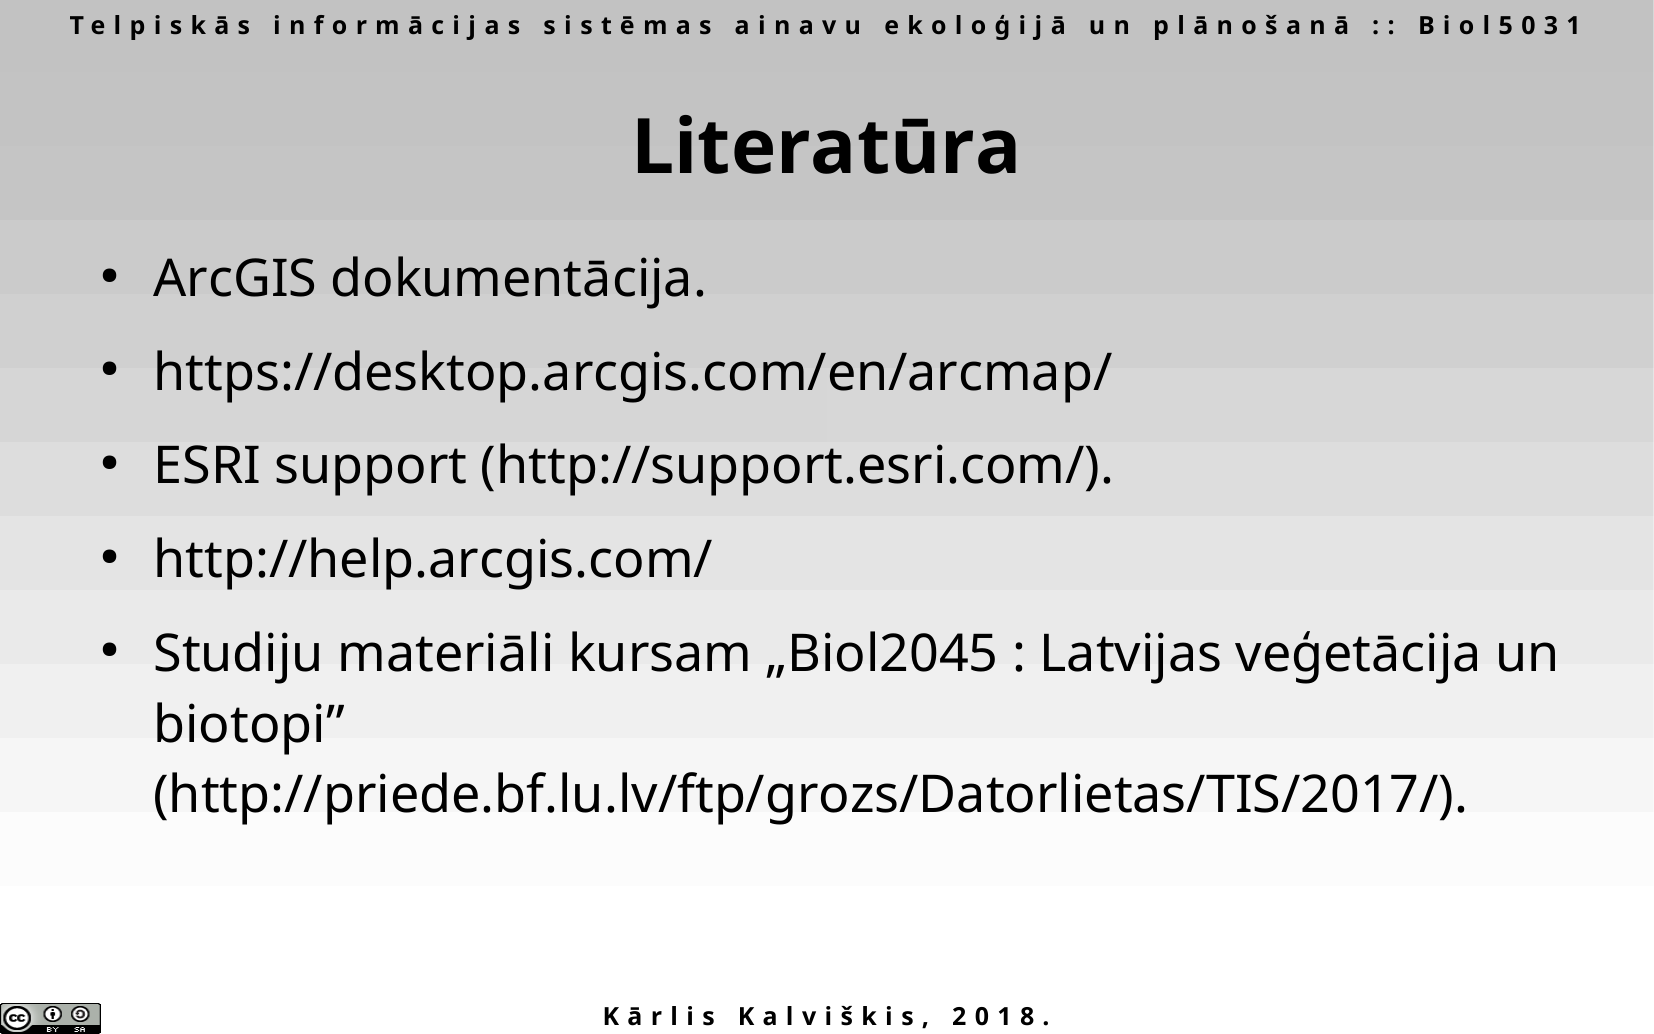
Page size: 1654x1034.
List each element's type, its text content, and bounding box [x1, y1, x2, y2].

picture [0, 0, 1654, 1034]
title Literatūra [29, 41, 1625, 247]
list ArcGIS dokumentācija. https://desktop.arcgis.com/en/arcmap/ ESRI support (http://support.esri.com/). http://help.arcgis.com/ Studiju materiāli kursam „Biol2045 : Latvijas veģetācija un biotopi” (http://priede.bf.lu.lv/ftp/grozs/Datorlietas/TIS/2017/). [82, 241, 1571, 928]
